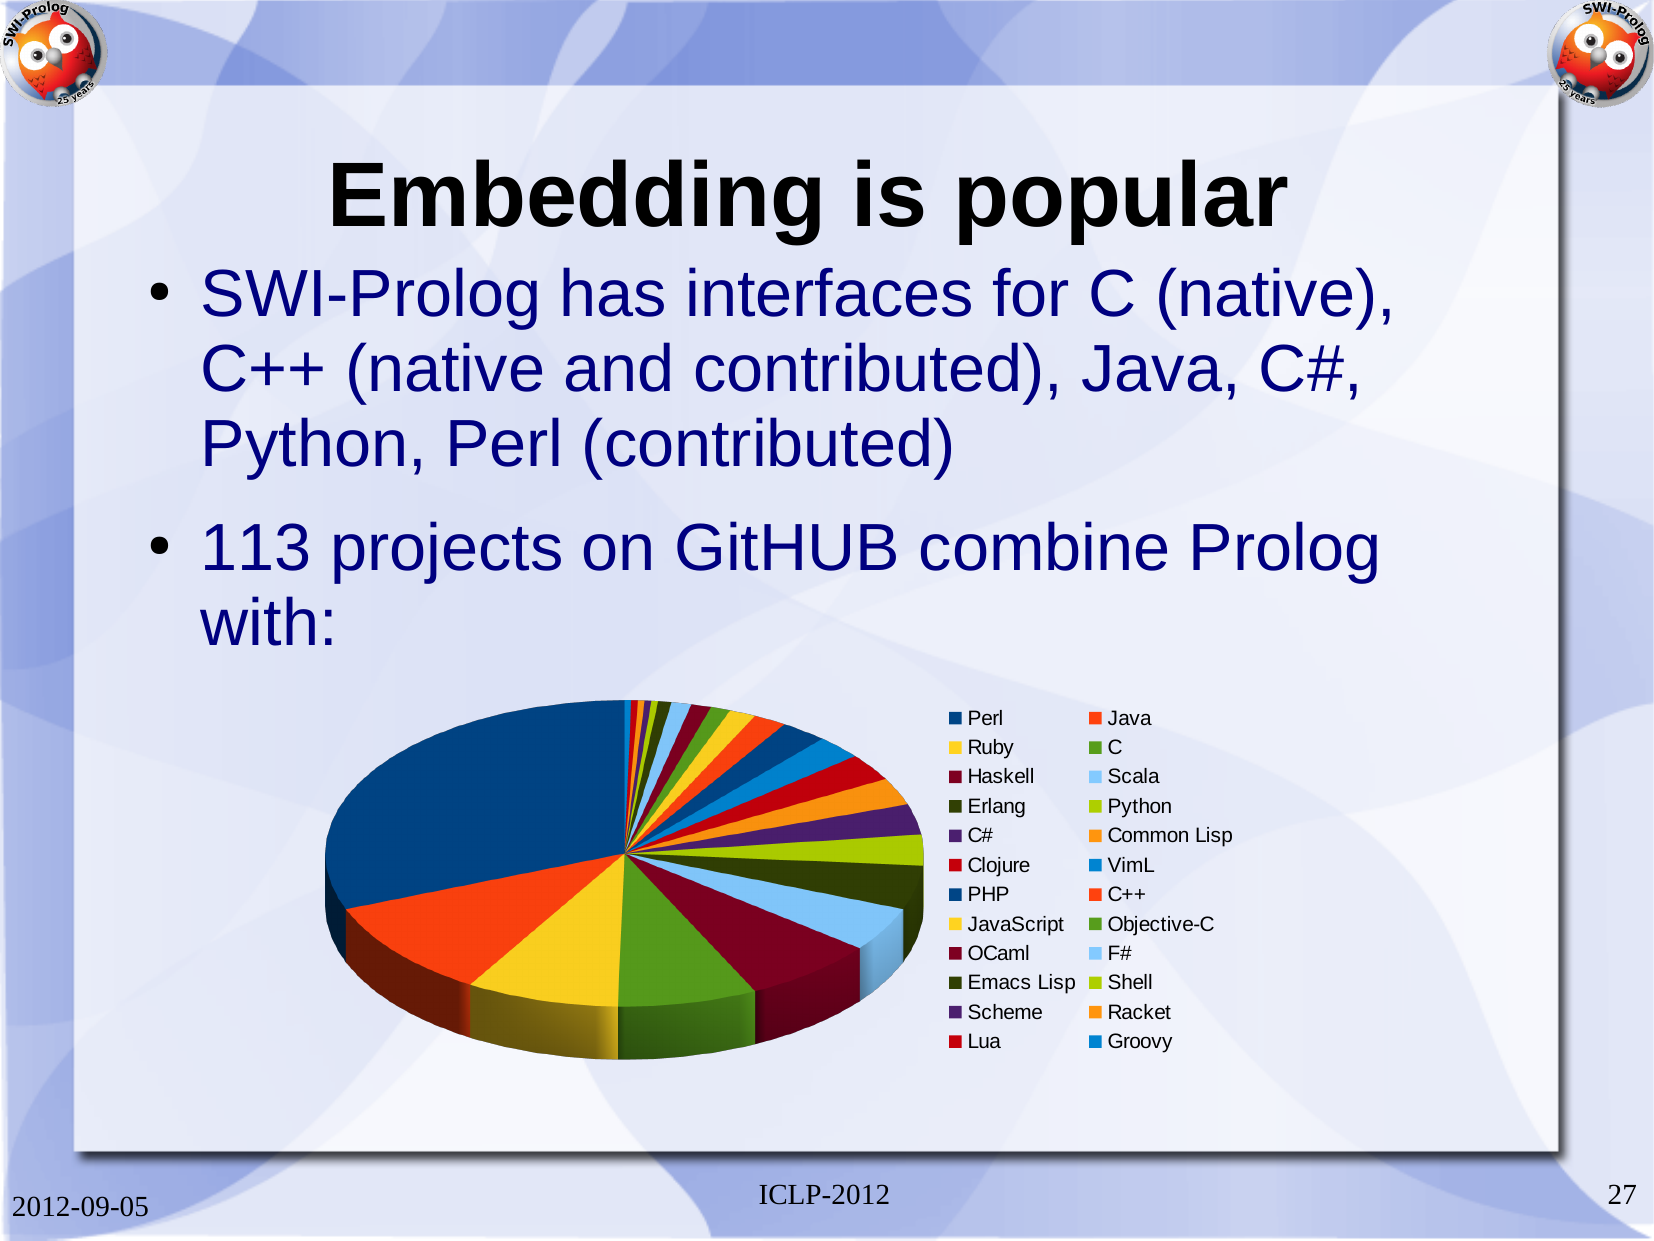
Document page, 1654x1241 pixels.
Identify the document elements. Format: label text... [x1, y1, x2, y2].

chart [307, 614, 1252, 1146]
list SWI-Prolog has interfaces for C (native), C++ (native and contributed), Java, C#, Python, Perl (contributed) 113 projects on GitHUB combine Prolog with: [129, 256, 1489, 660]
picture [0, 0, 1654, 1241]
title Embedding is popular [82, 90, 1536, 298]
